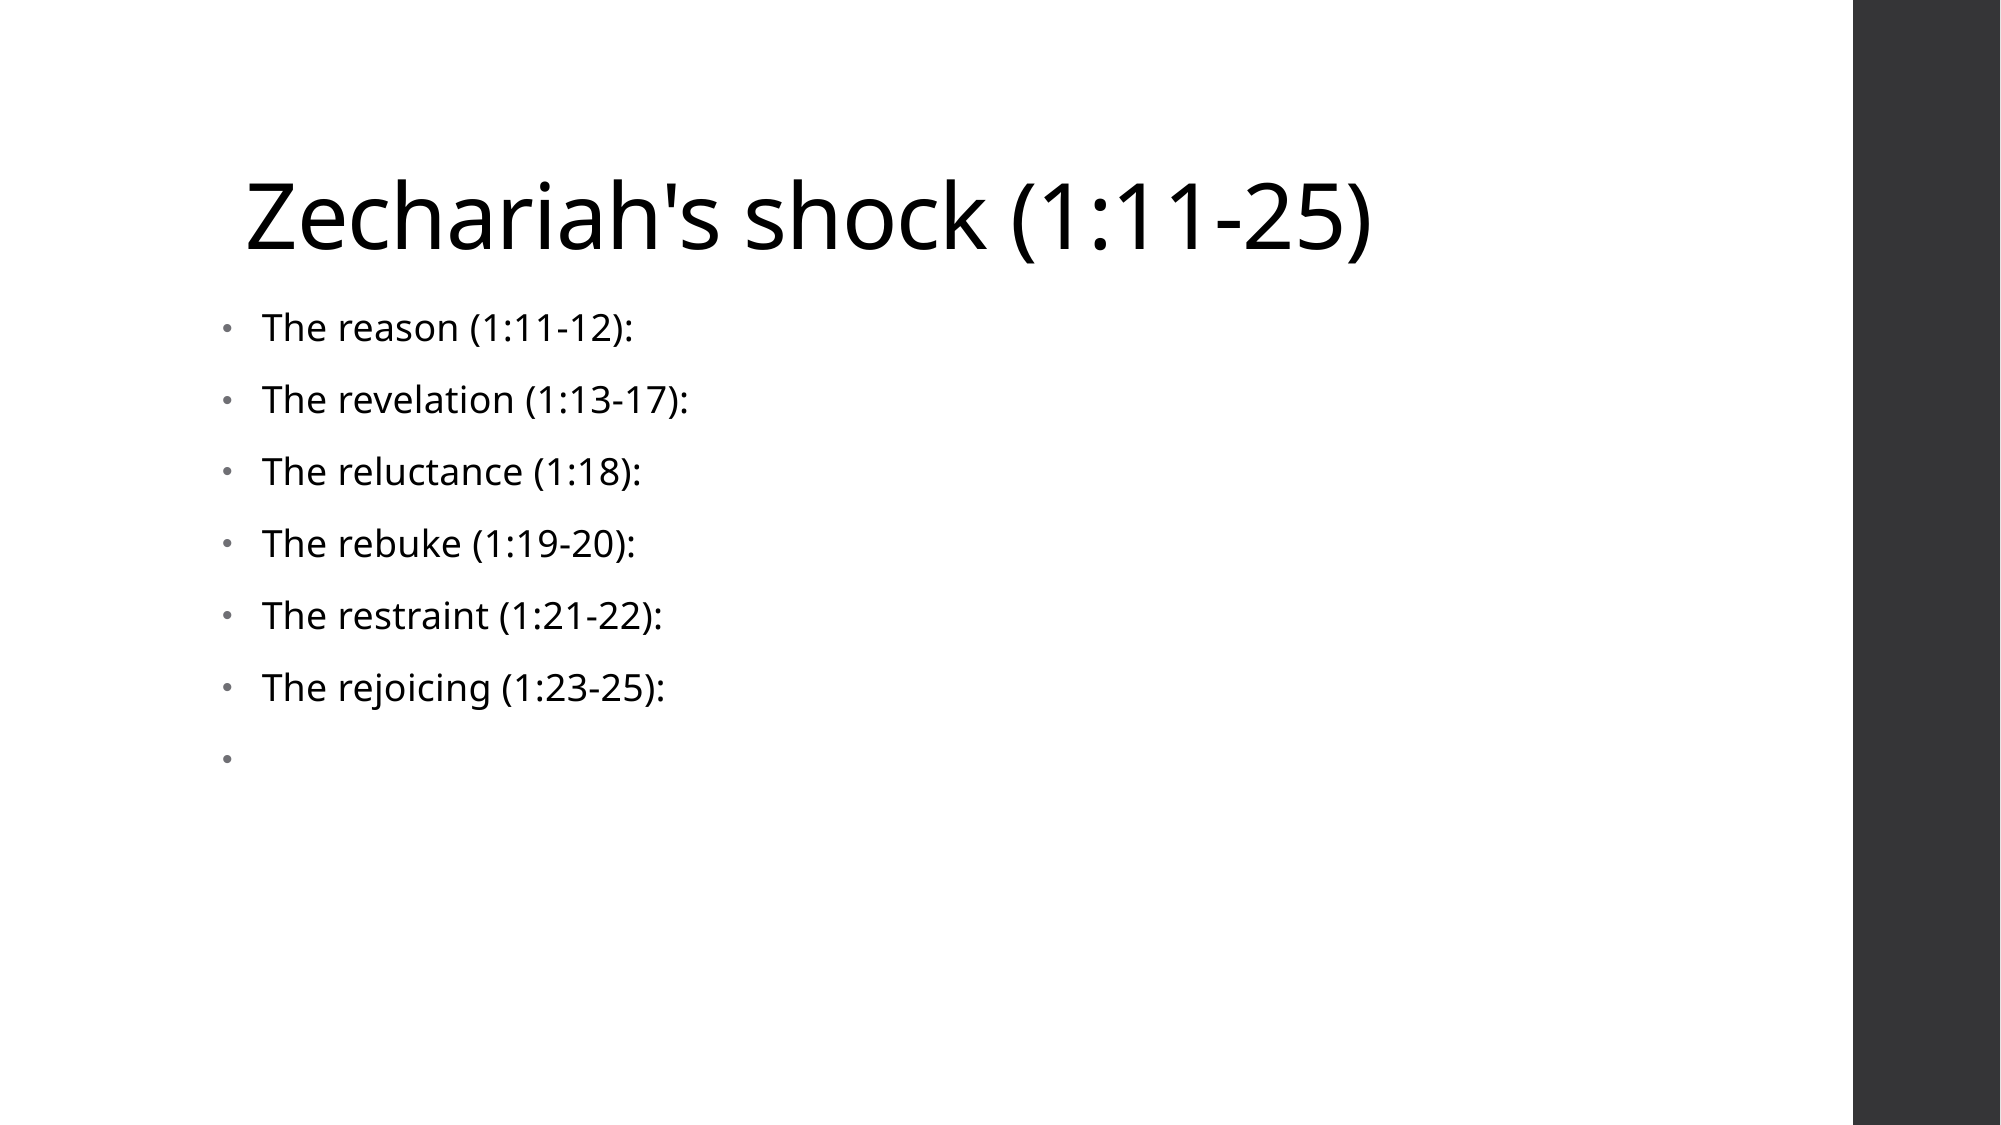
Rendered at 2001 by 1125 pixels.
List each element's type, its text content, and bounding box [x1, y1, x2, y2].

title Zechariah's shock (1:11-25) [206, 60, 1797, 278]
list The reason (1:11-12): The revelation (1:13-17): The reluctance (1:18): The rebuke (1:19-20): The restraint (1:21-22): The rejoicing (1:23-25): [206, 299, 1617, 1014]
